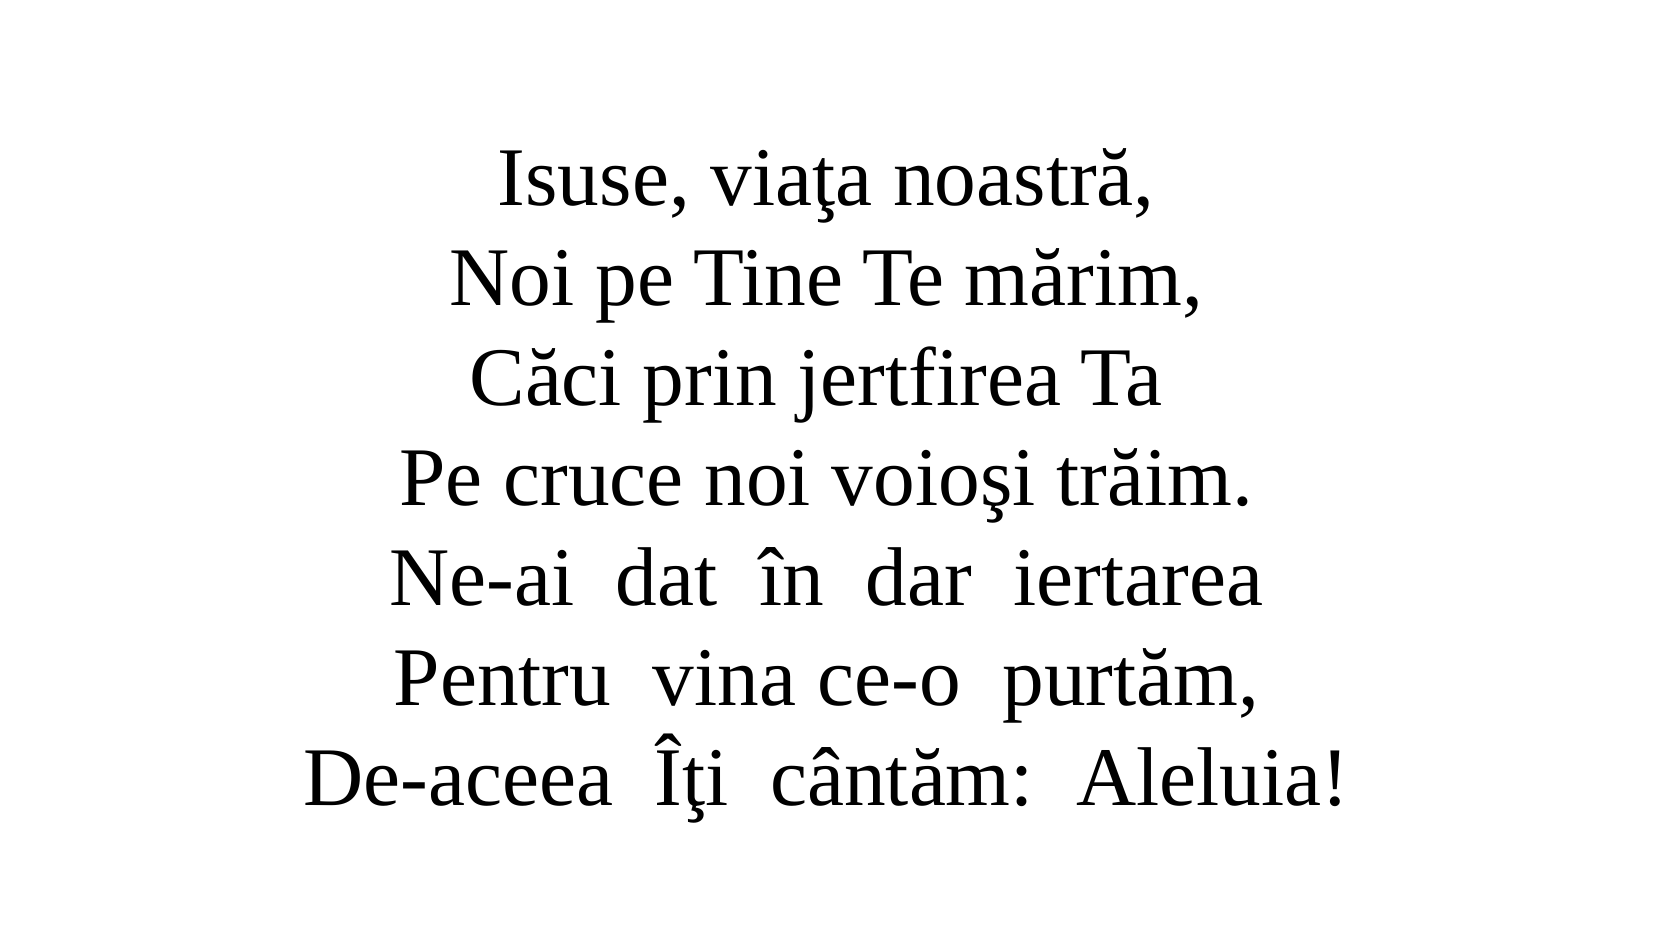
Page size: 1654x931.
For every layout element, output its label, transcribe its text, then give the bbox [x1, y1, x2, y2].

subtitle Isuse, viaţa noastră, Noi pe Tine Te mărim, Căci prin jertfirea Ta Pe cruce noi voioşi trăim. Ne-ai dat în dar iertarea Pentru vina ce-o purtăm, De-aceea Îţi cântăm: Aleluia! [0, 115, 1654, 851]
